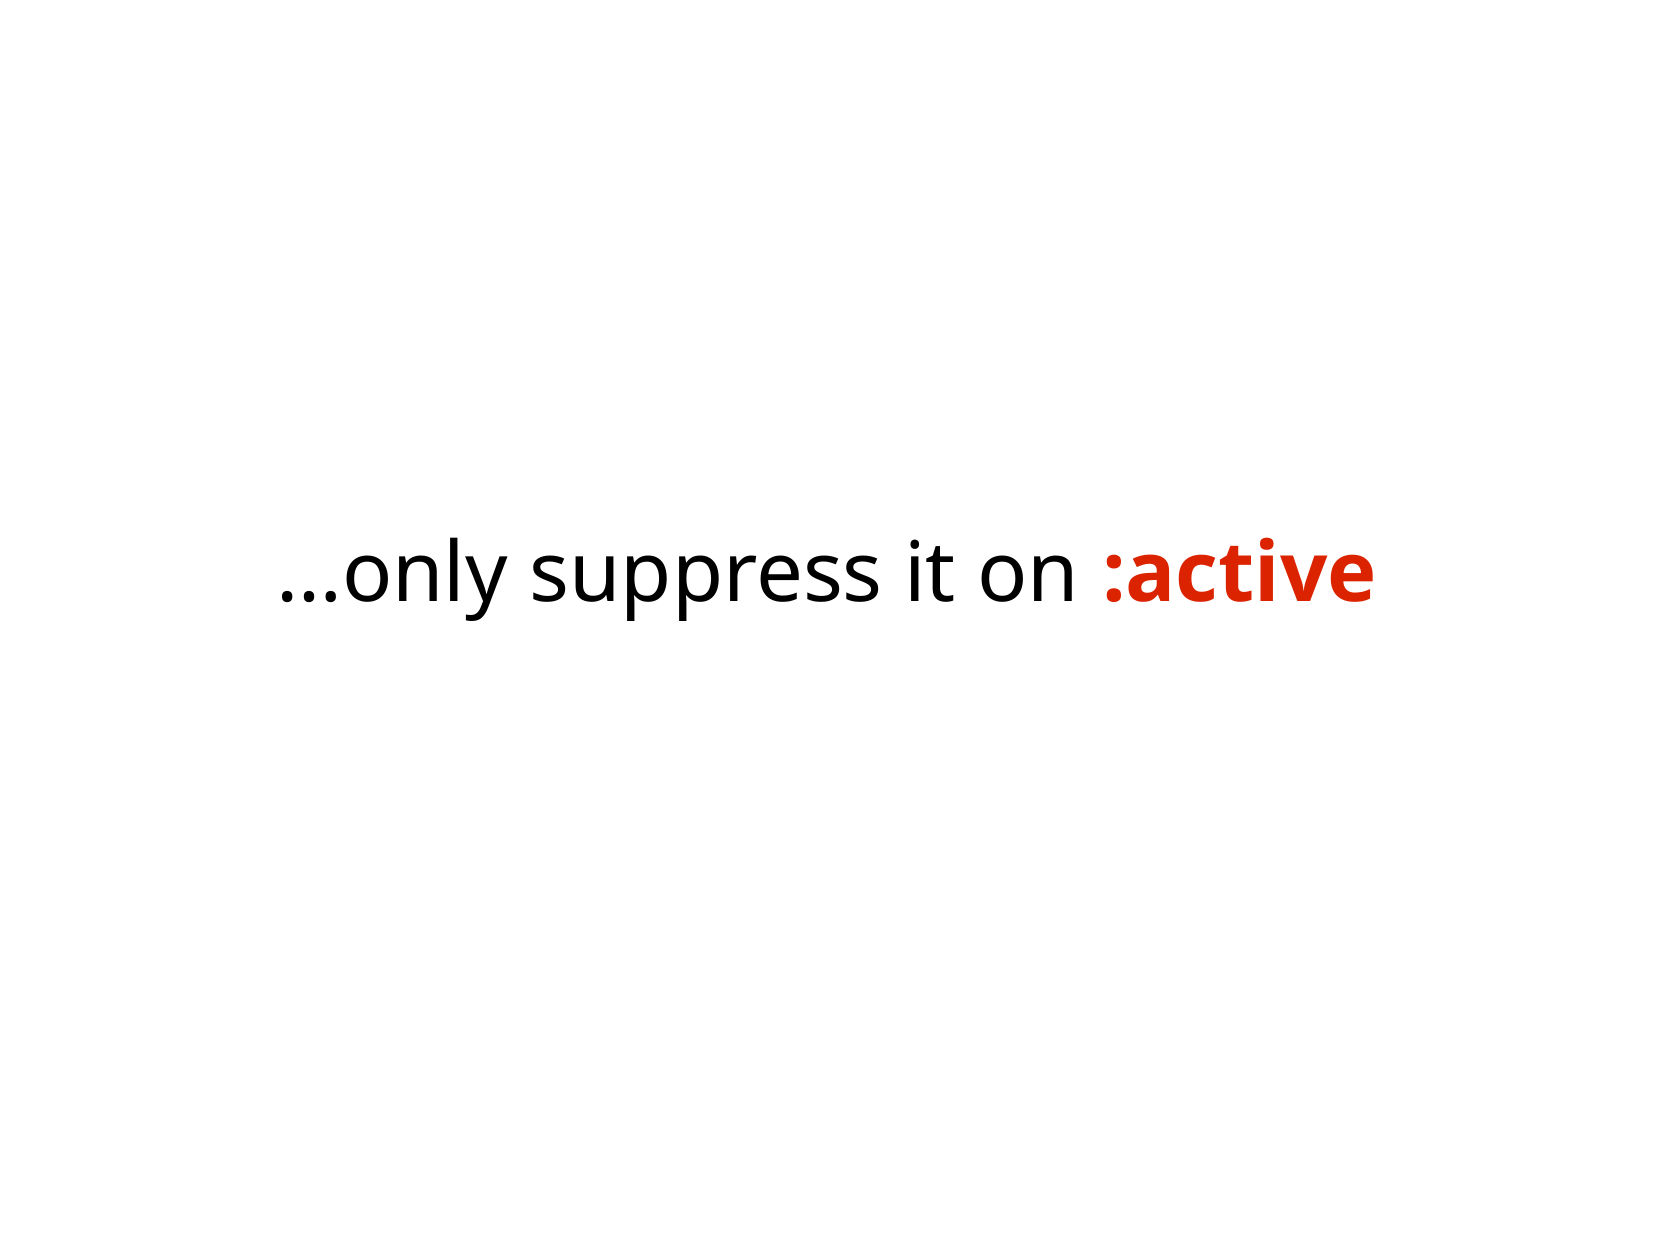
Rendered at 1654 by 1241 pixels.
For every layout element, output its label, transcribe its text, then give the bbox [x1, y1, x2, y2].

subtitle …only suppress it on :active [82, 118, 1571, 1021]
